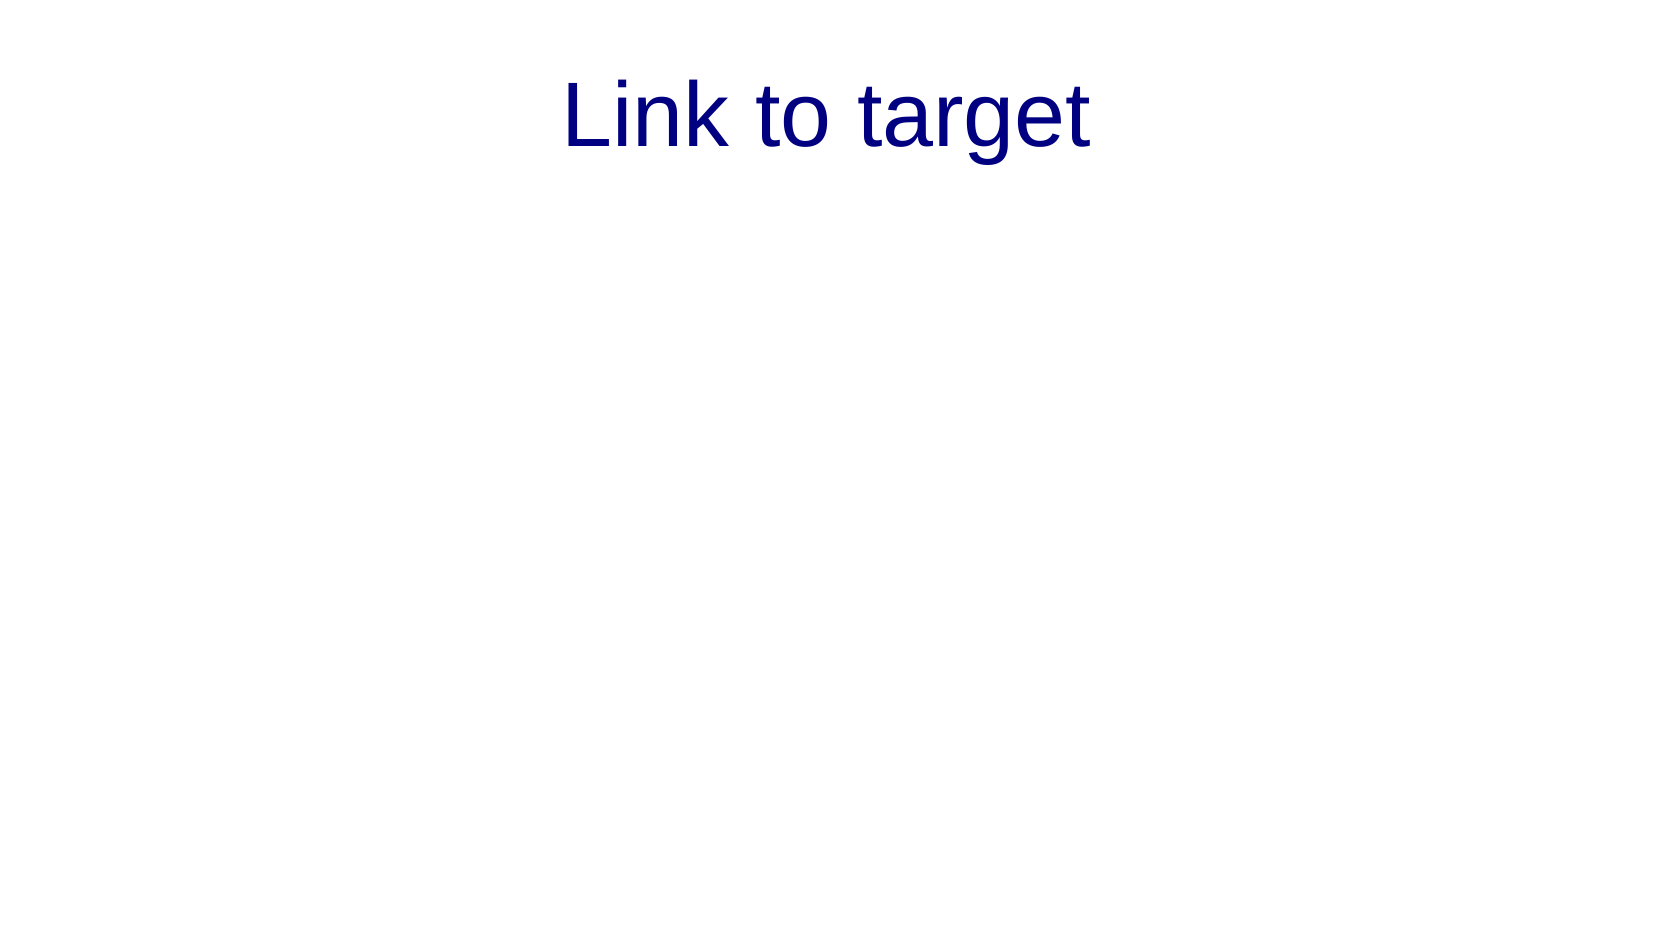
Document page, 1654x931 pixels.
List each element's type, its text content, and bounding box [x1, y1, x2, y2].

title Link to target [82, 37, 1571, 193]
